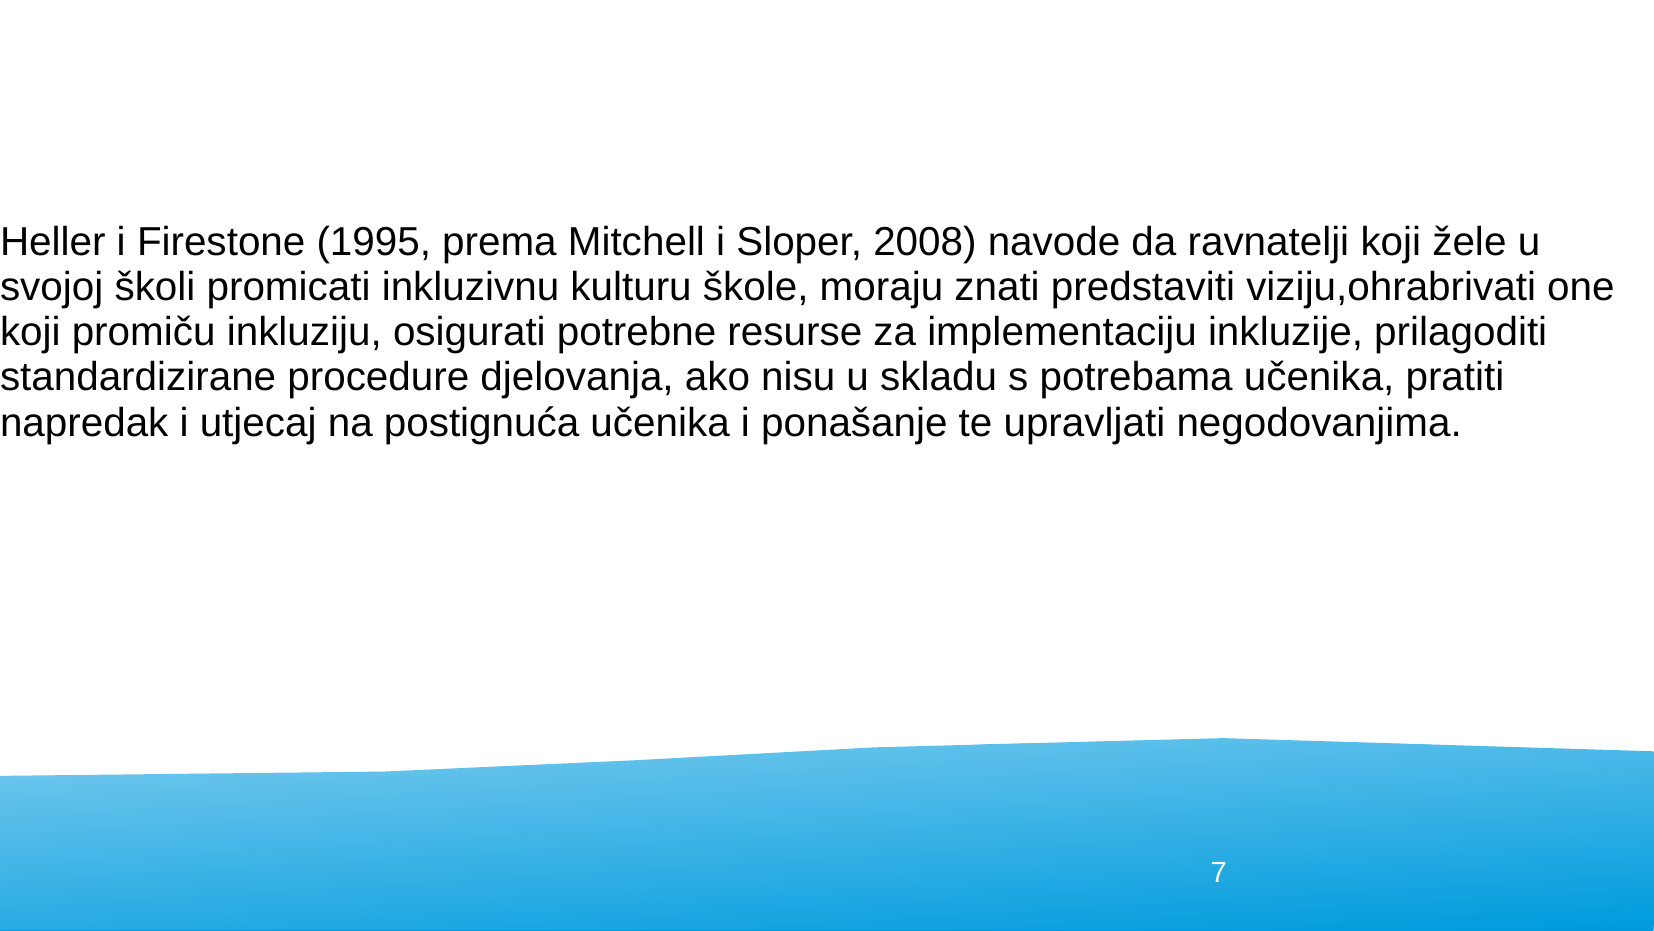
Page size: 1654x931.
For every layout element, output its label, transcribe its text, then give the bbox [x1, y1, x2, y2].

list Heller i Firestone (1995, prema Mitchell i Sloper, 2008) navode da ravnatelji koji žele u svojoj školi promicati inkluzivnu kulturu škole, moraju znati predstaviti viziju,ohrabrivati one koji promiču inkluziju, osigurati potrebne resurse za implementaciju inkluzije, prilagoditi standardizirane procedure djelovanja, ako nisu u skladu s potrebama učenika, pratiti napredak i utjecaj na postignuća učenika i ponašanje te upravljati negodovanjima. [0, 218, 1629, 485]
